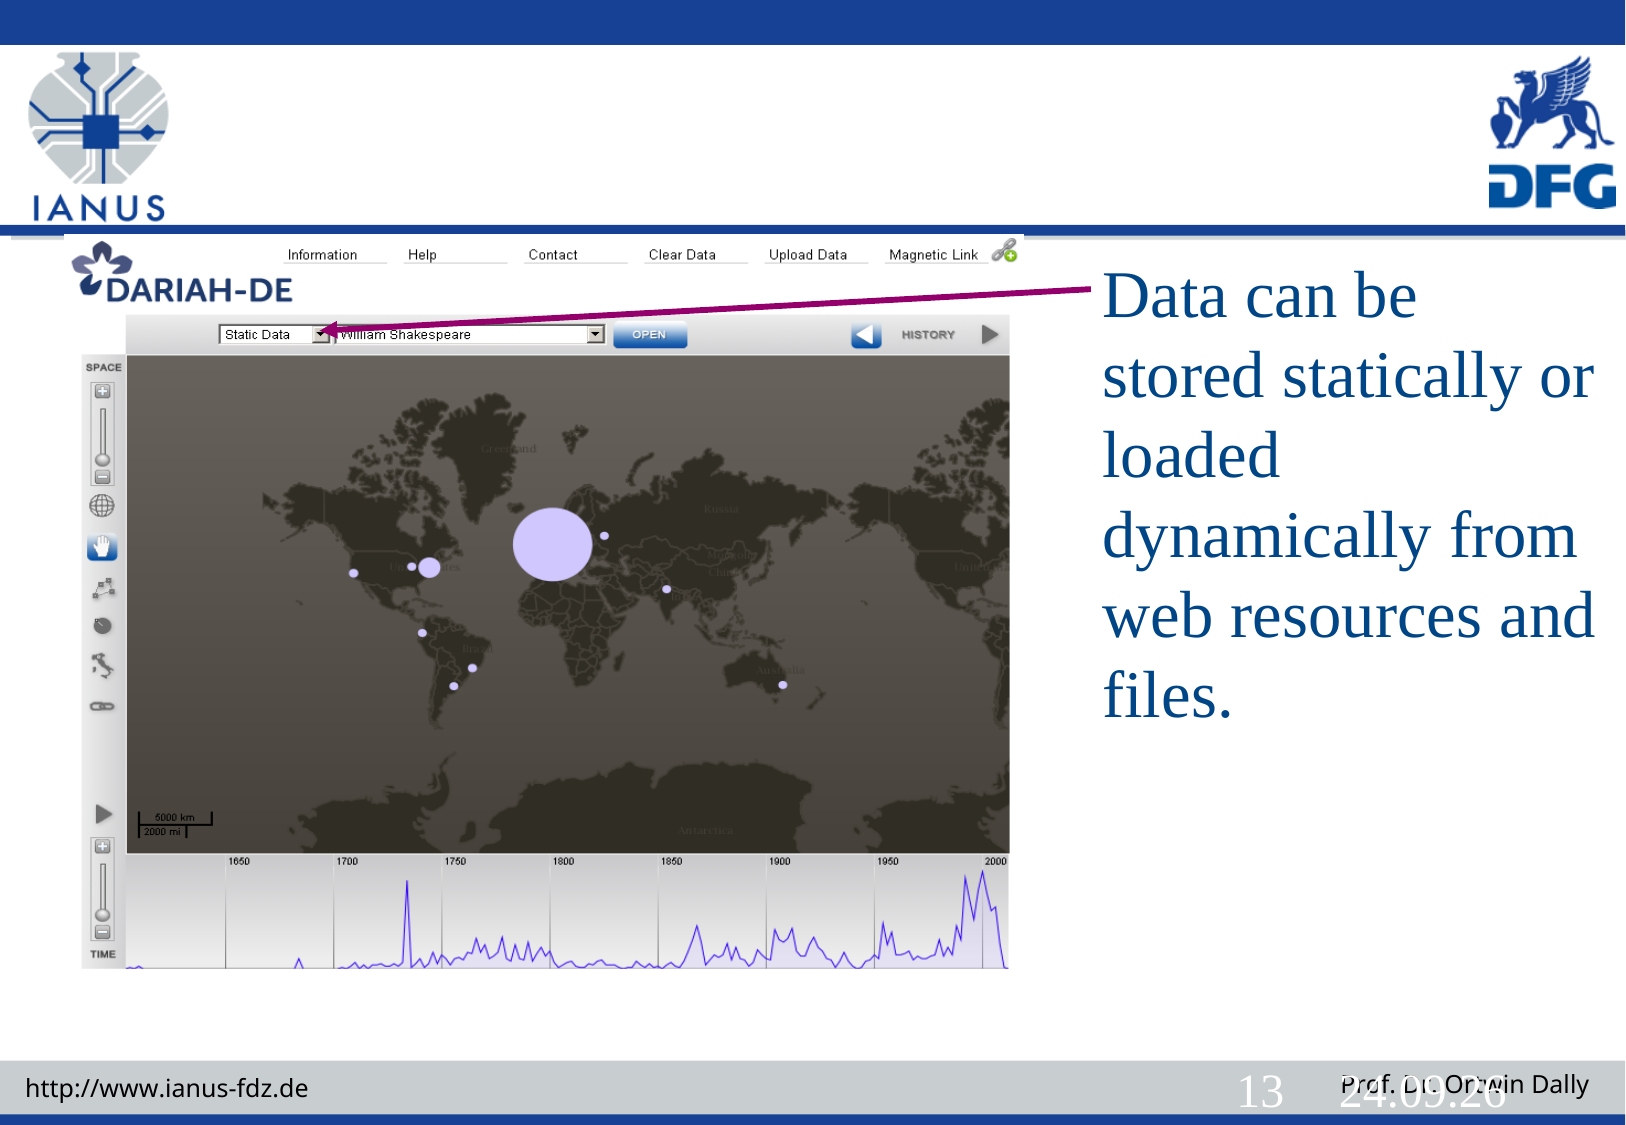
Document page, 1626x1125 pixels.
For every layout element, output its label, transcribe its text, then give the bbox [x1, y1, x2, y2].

text_box 10.01.14 [1325, 1046, 1615, 1125]
picture [64, 234, 1024, 981]
text_box Data can be stored statically or loaded dynamically from web resources and files. [1087, 243, 1626, 977]
text_box <Nummer> [1196, 1046, 1325, 1125]
picture [1489, 54, 1616, 209]
picture [17, 45, 180, 224]
